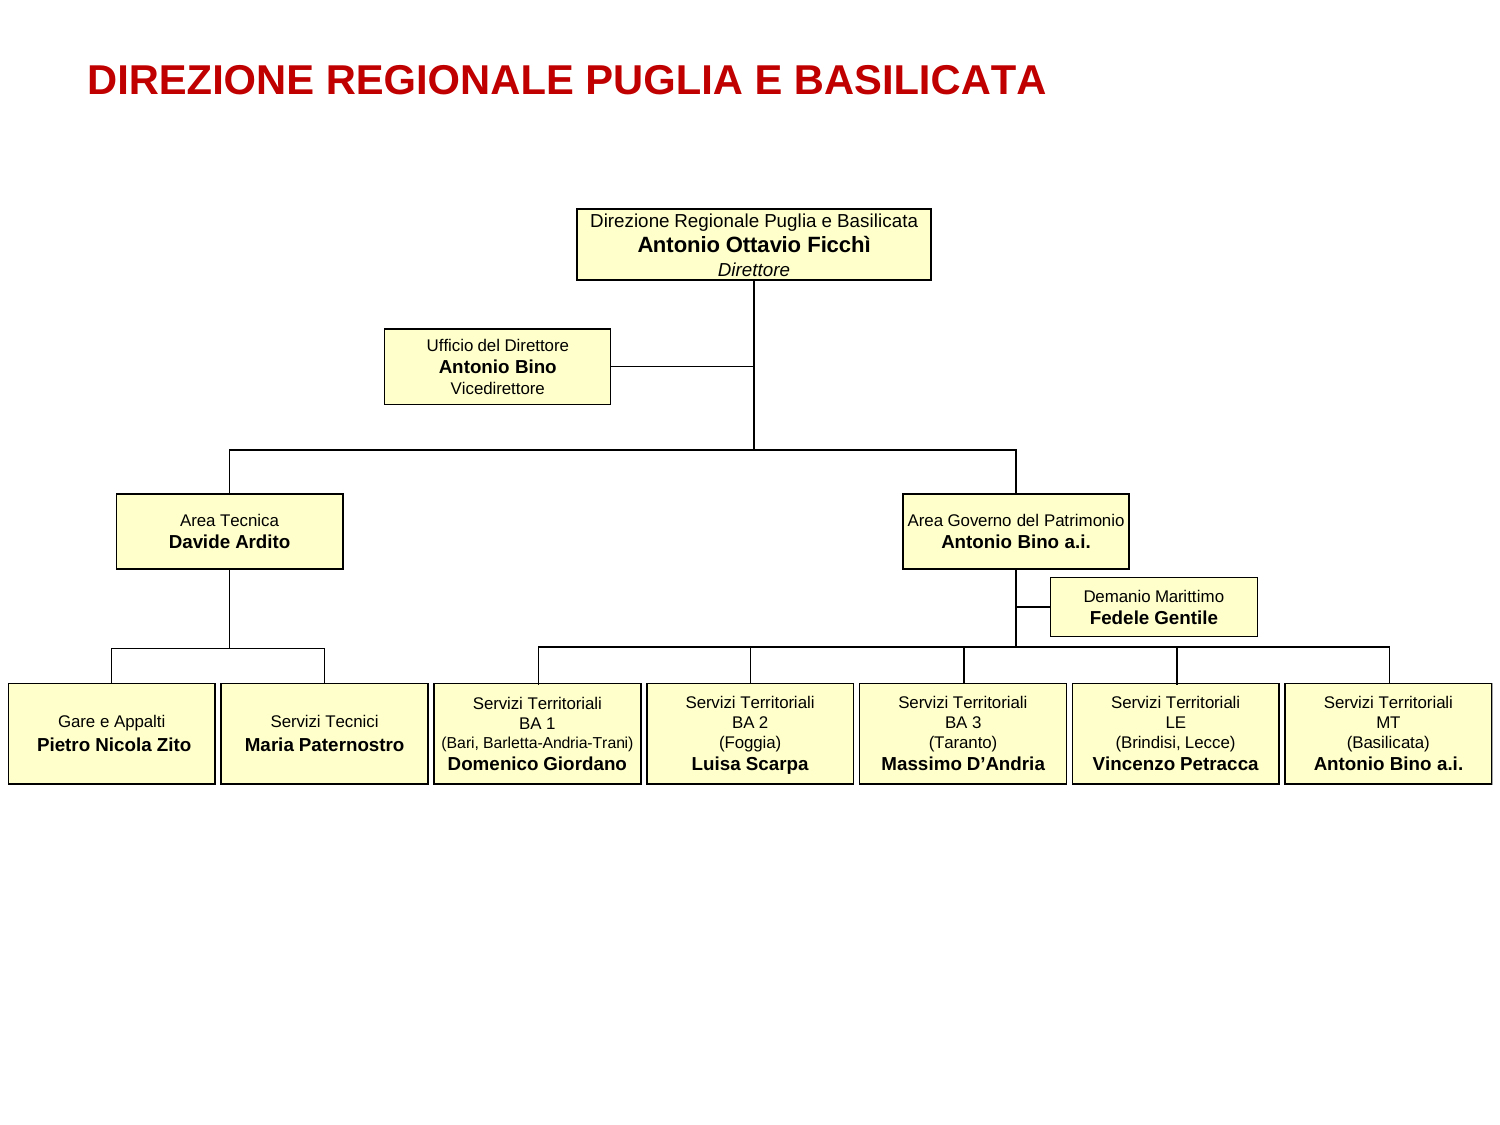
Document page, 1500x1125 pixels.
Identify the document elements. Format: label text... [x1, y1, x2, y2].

picture [7, 203, 1493, 787]
text_box DIREZIONE REGIONALE PUGLIA E BASILICATA [72, 45, 1462, 128]
